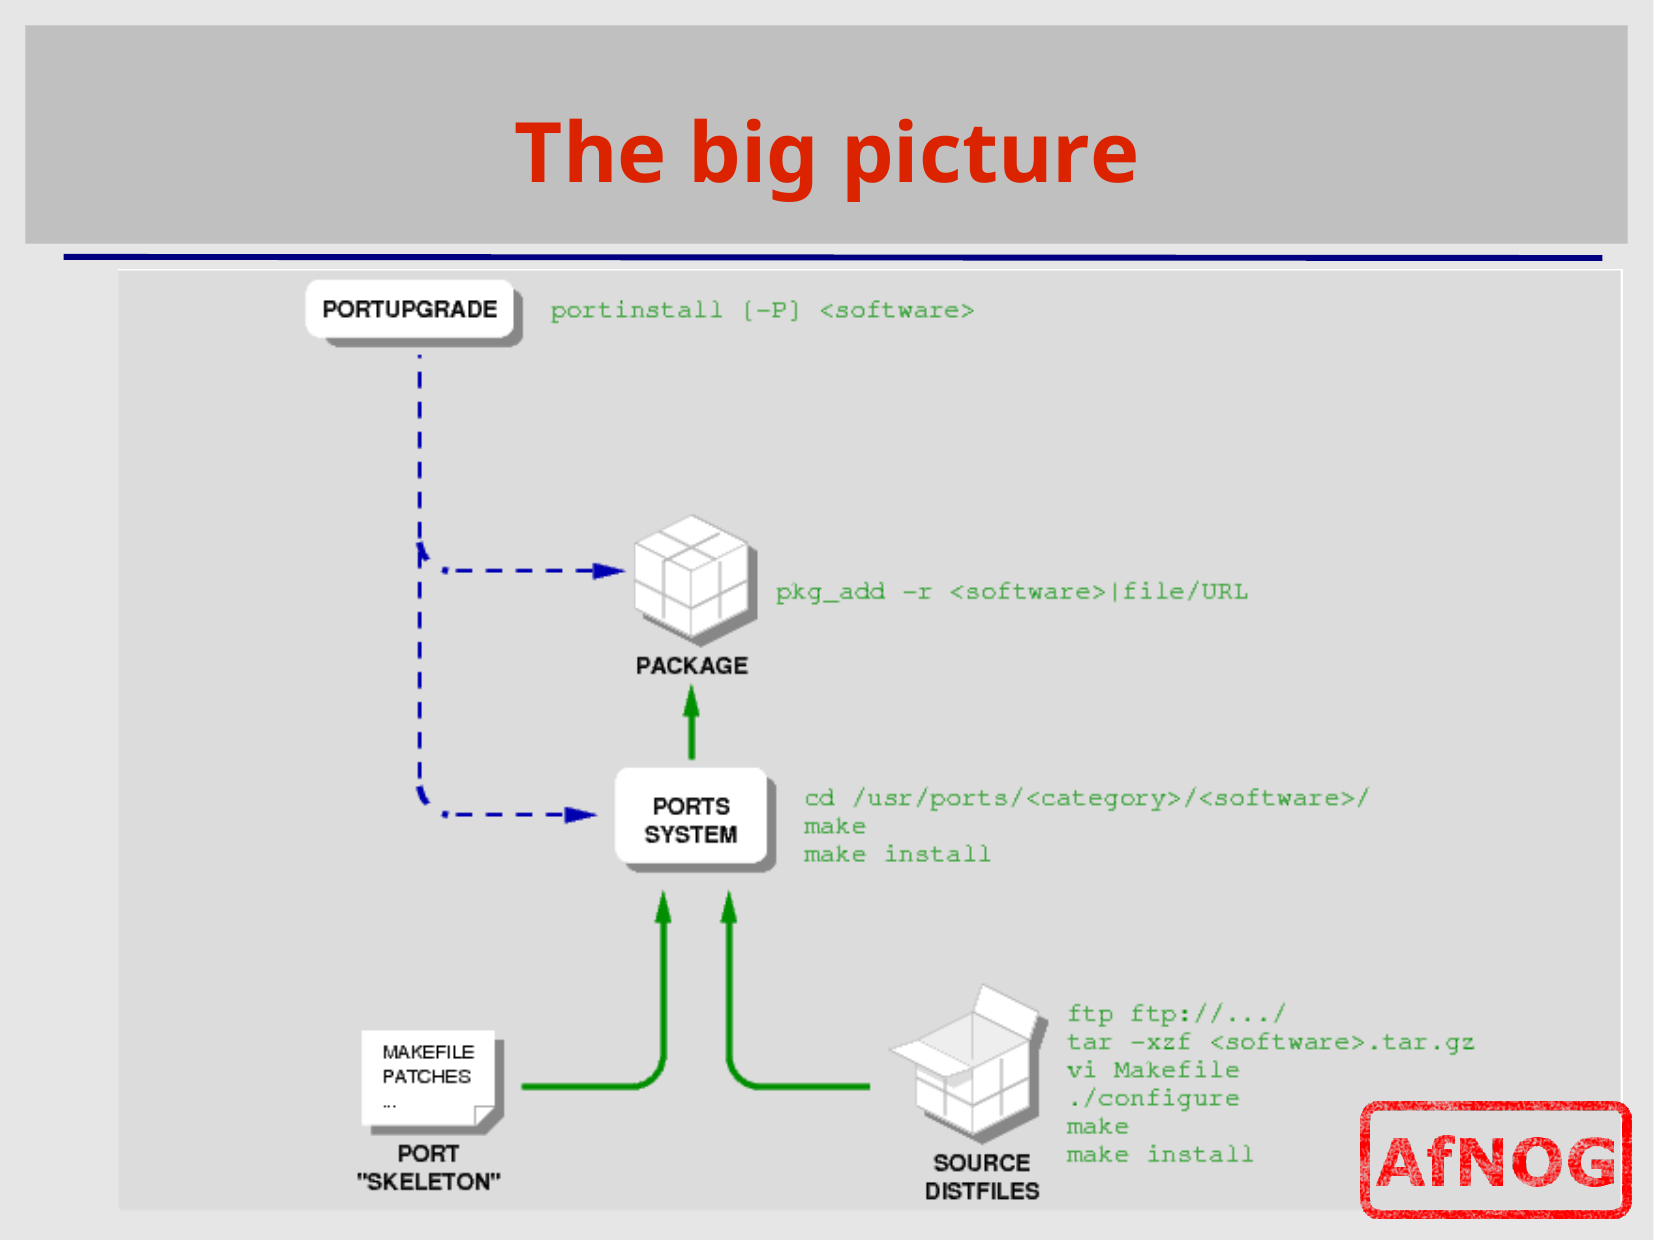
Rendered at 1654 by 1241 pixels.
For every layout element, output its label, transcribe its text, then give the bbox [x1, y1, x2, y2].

picture [118, 269, 1632, 1219]
title The big picture [121, 46, 1534, 254]
